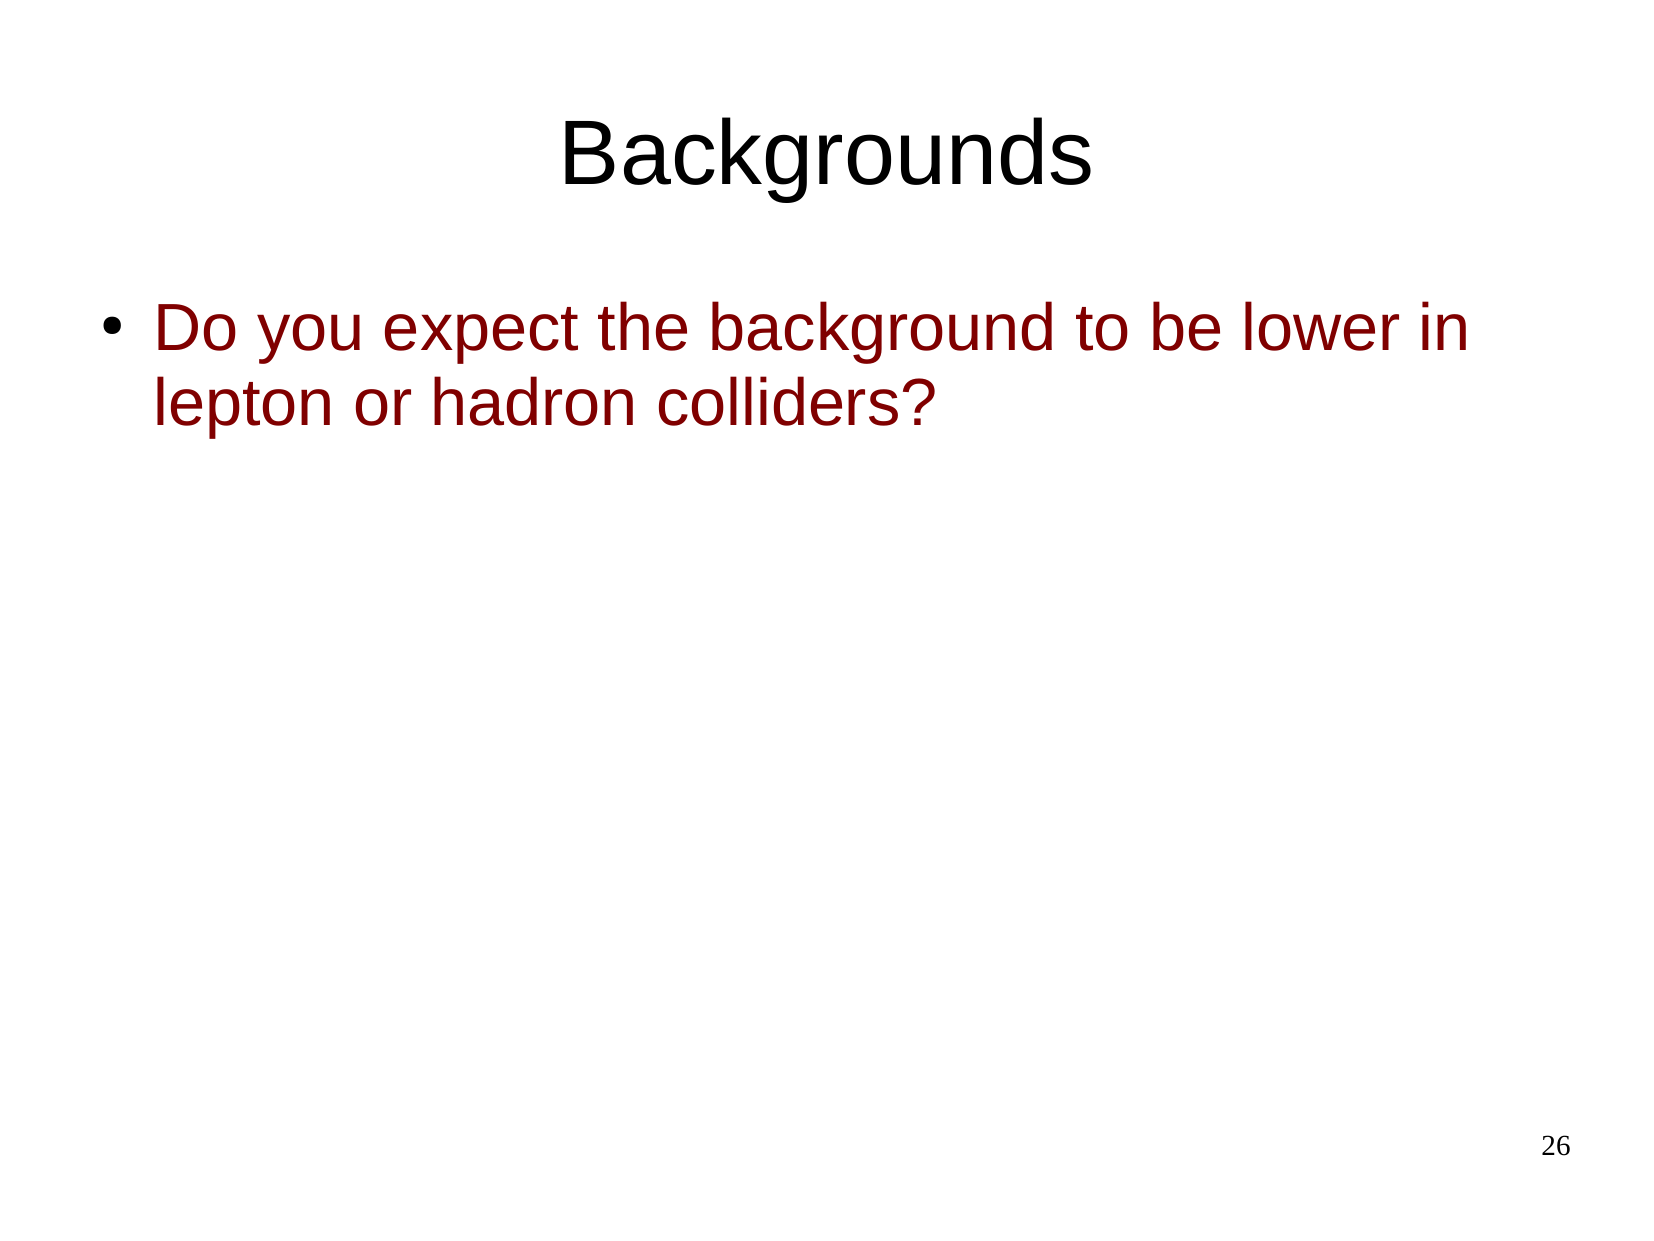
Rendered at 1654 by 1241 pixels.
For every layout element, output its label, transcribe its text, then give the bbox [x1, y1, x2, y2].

list Do you expect the background to be lower in lepton or hadron colliders? [82, 290, 1571, 1109]
title Backgrounds [82, 49, 1571, 257]
